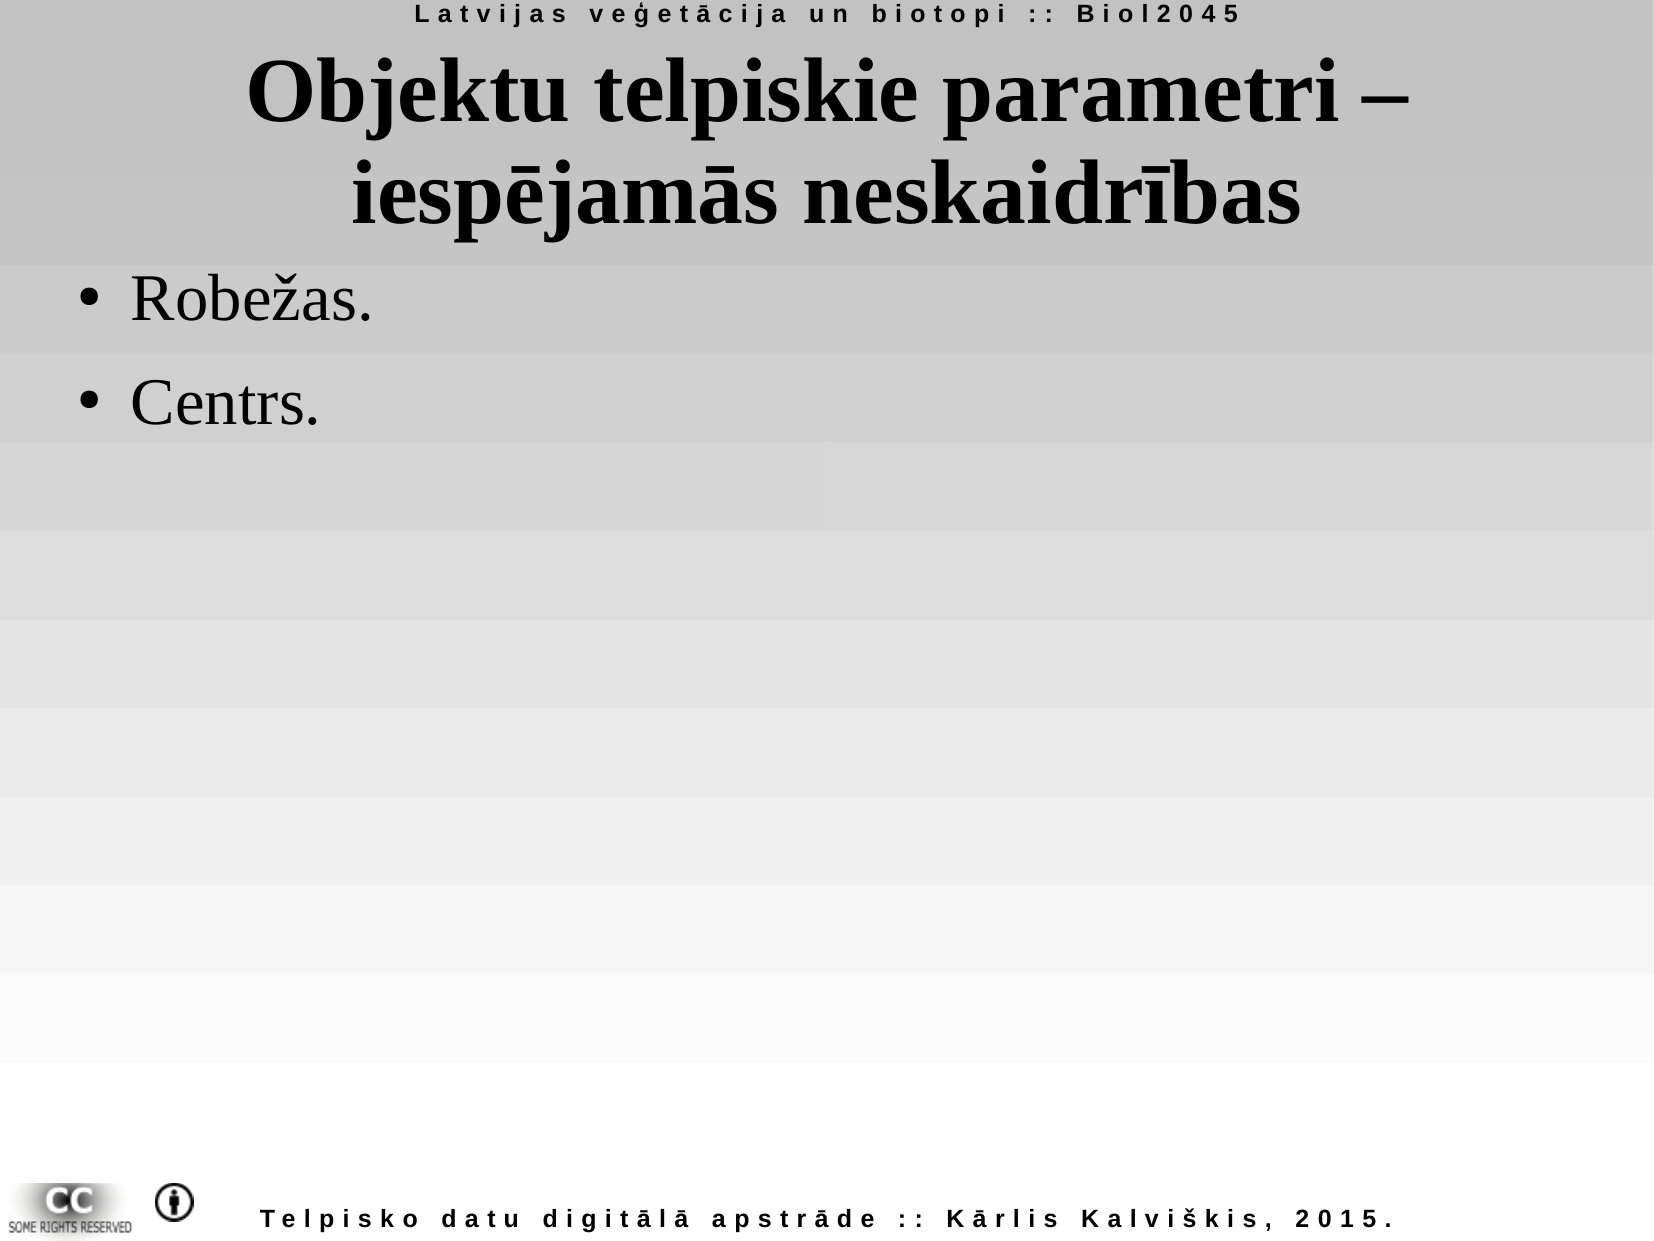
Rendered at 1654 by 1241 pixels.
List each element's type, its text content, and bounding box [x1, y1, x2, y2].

title Objektu telpiskie parametri – iespējamās neskaidrības [59, 37, 1596, 246]
list Robežas. Centrs. [59, 261, 1596, 1175]
picture [0, 0, 1654, 1241]
